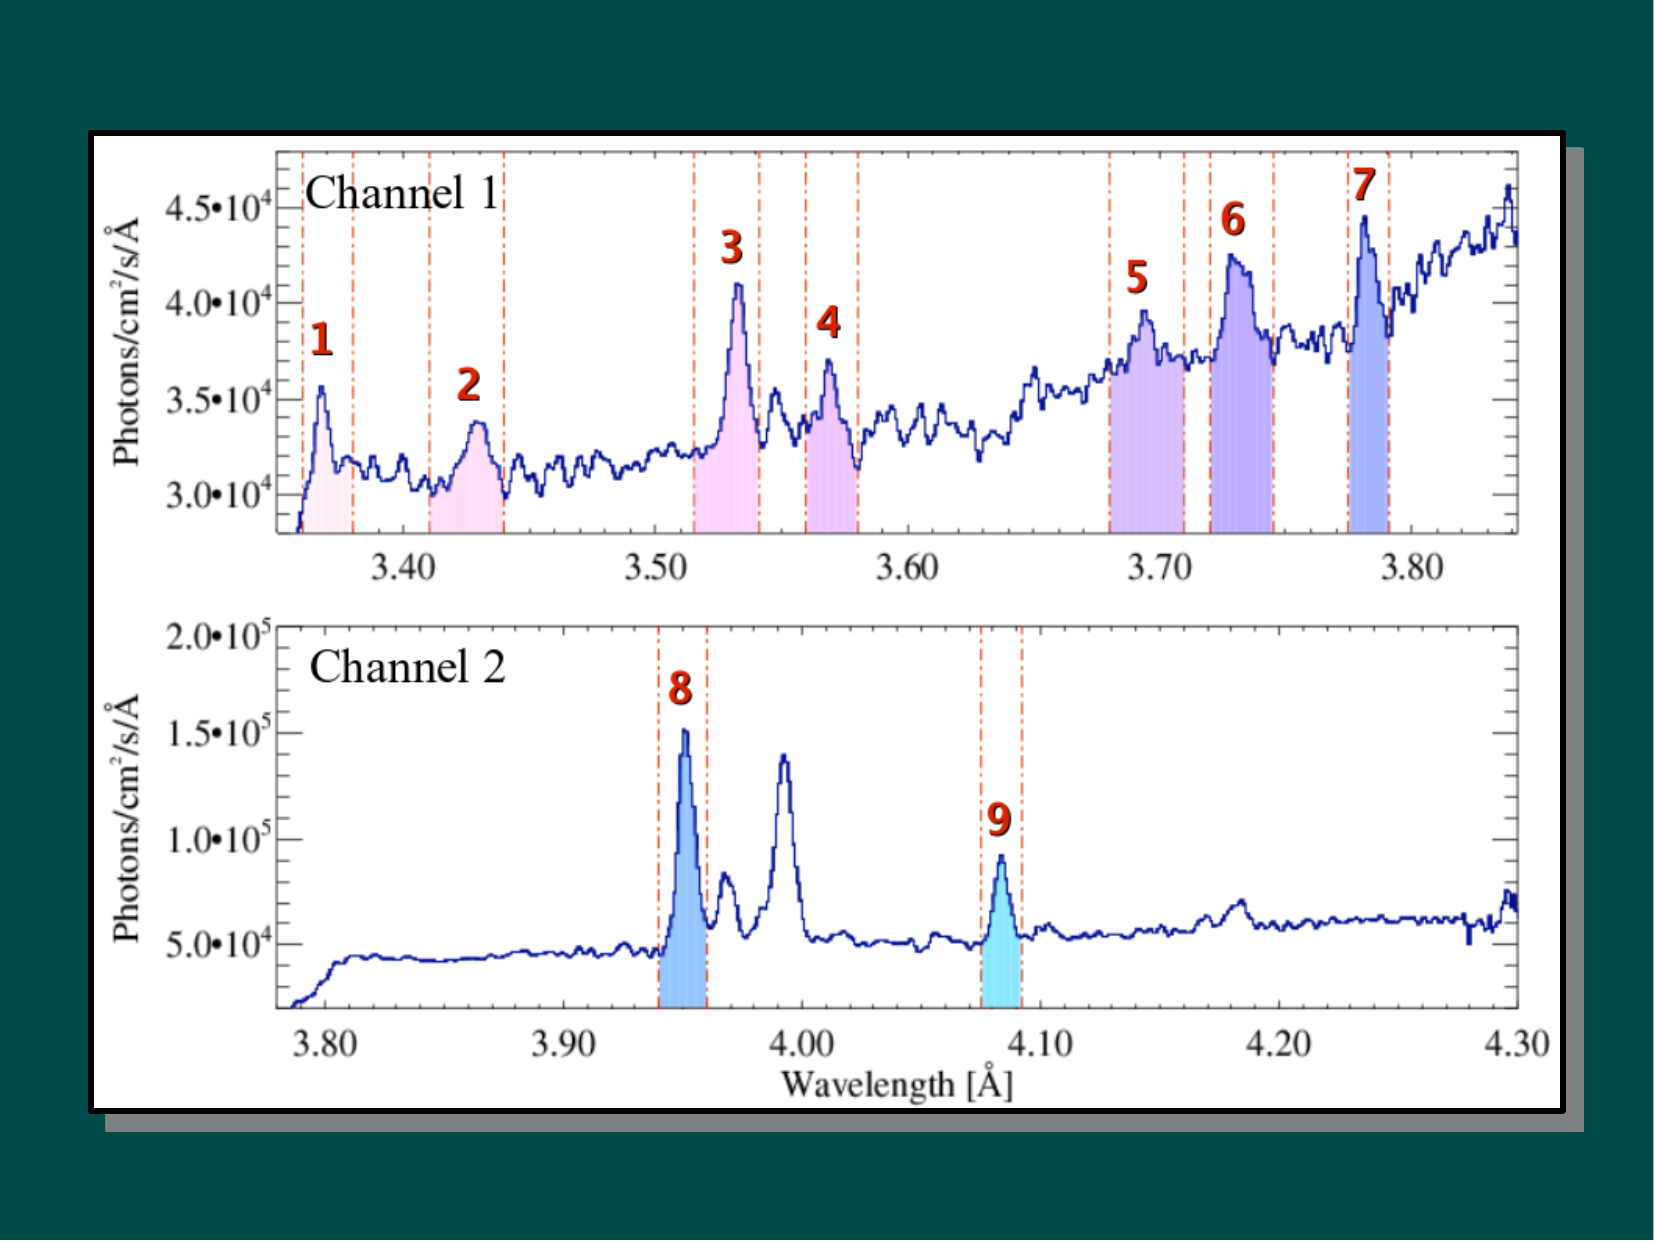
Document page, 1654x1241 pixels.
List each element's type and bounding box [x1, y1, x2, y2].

picture [94, 135, 1560, 1108]
